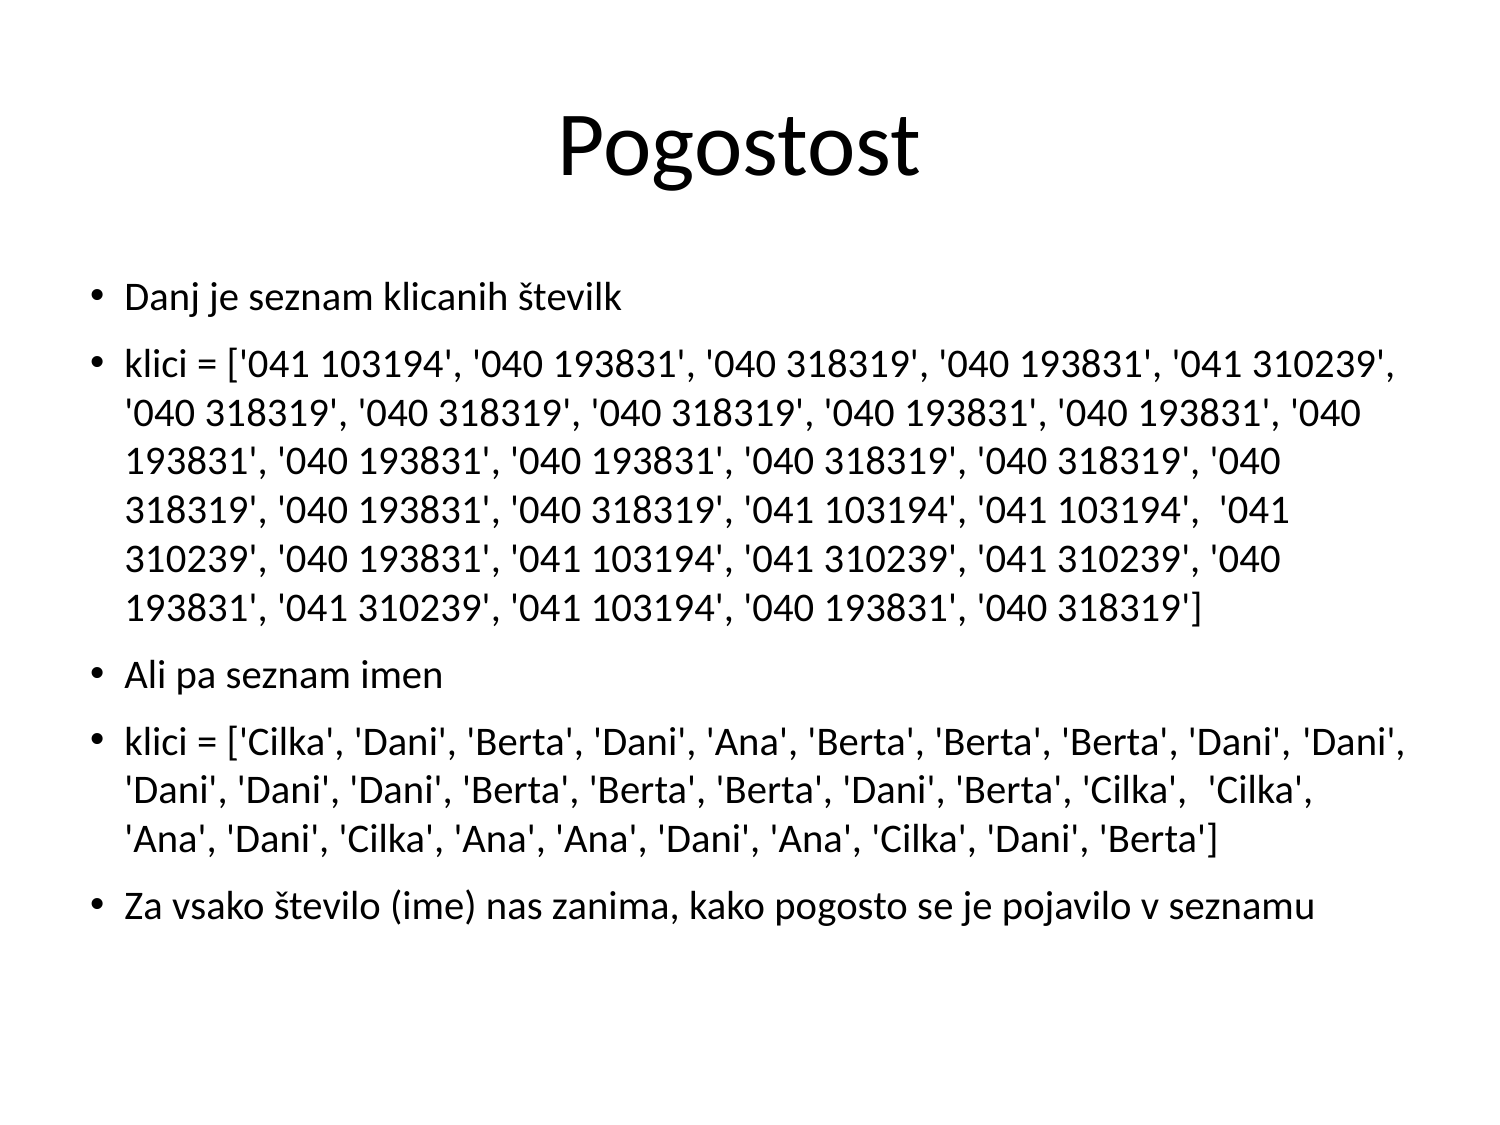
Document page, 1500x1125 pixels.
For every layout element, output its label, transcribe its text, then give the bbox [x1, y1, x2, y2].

title Pogostost [75, 45, 1425, 233]
list Danj je seznam klicanih številk klici = ['041 103194', '040 193831', '040 318319', '040 193831', '041 310239', '040 318319', '040 318319', '040 318319', '040 193831', '040 193831', '040 193831', '040 193831', '040 193831', '040 318319', '040 318319', '040 318319', '040 193831', '040 318319', '041 103194', '041 103194', '041 310239', '040 193831', '041 103194', '041 310239', '041 310239', '040 193831', '041 310239', '041 103194', '040 193831', '040 318319'] Ali pa seznam imen klici = ['Cilka', 'Dani', 'Berta', 'Dani', 'Ana', 'Berta', 'Berta', 'Berta', 'Dani', 'Dani', 'Dani', 'Dani', 'Dani', 'Berta', 'Berta', 'Berta', 'Dani', 'Berta', 'Cilka', 'Cilka', 'Ana', 'Dani', 'Cilka', 'Ana', 'Ana', 'Dani', 'Ana', 'Cilka', 'Dani', 'Berta'] Za vsako število (ime) nas zanima, kako pogosto se je pojavilo v seznamu [75, 262, 1425, 1005]
